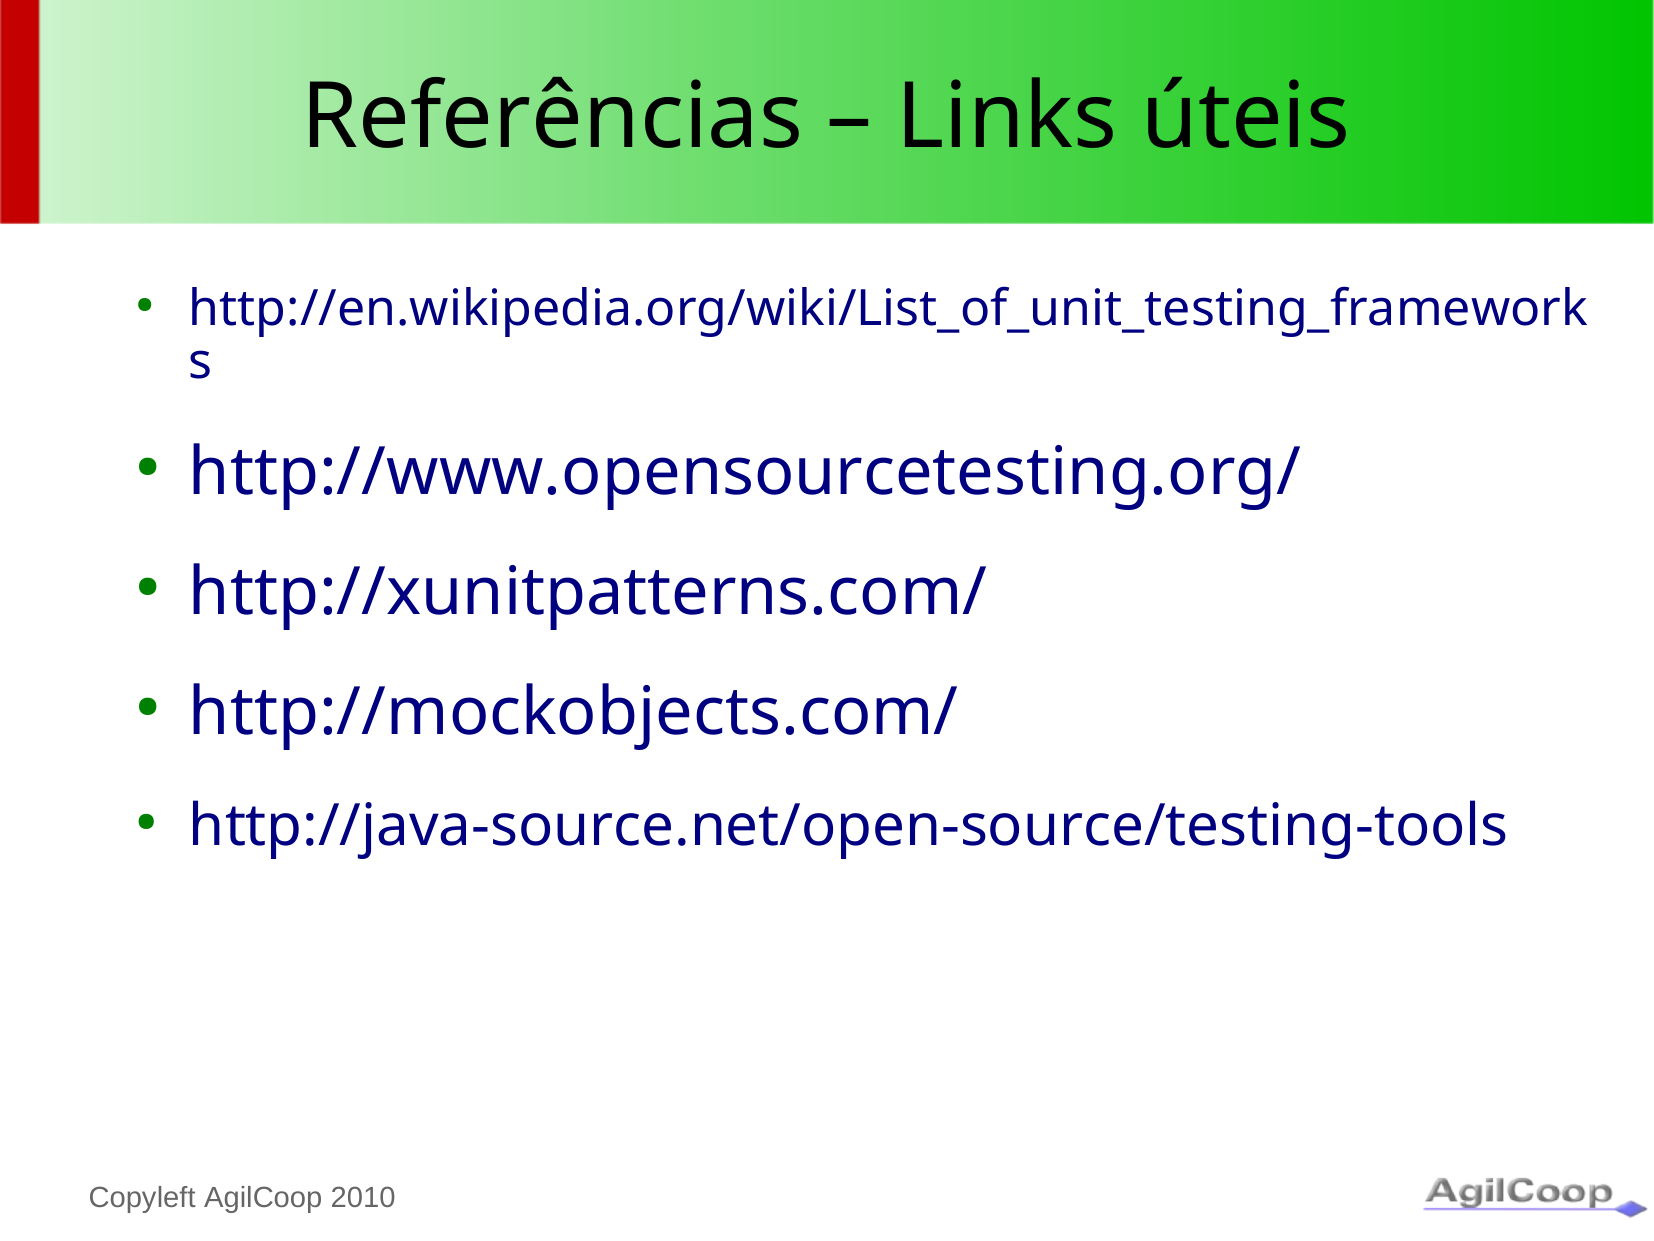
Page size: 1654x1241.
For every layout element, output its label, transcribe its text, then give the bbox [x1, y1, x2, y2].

title Referências – Links úteis [82, 15, 1571, 208]
picture [0, 0, 1654, 1241]
list http://en.wikipedia.org/wiki/List_of_unit_testing_frameworks http://www.opensourcetesting.org/ http://xunitpatterns.com/ http://mockobjects.com/ http://java-source.net/open-source/testing-tools [118, 271, 1607, 1108]
